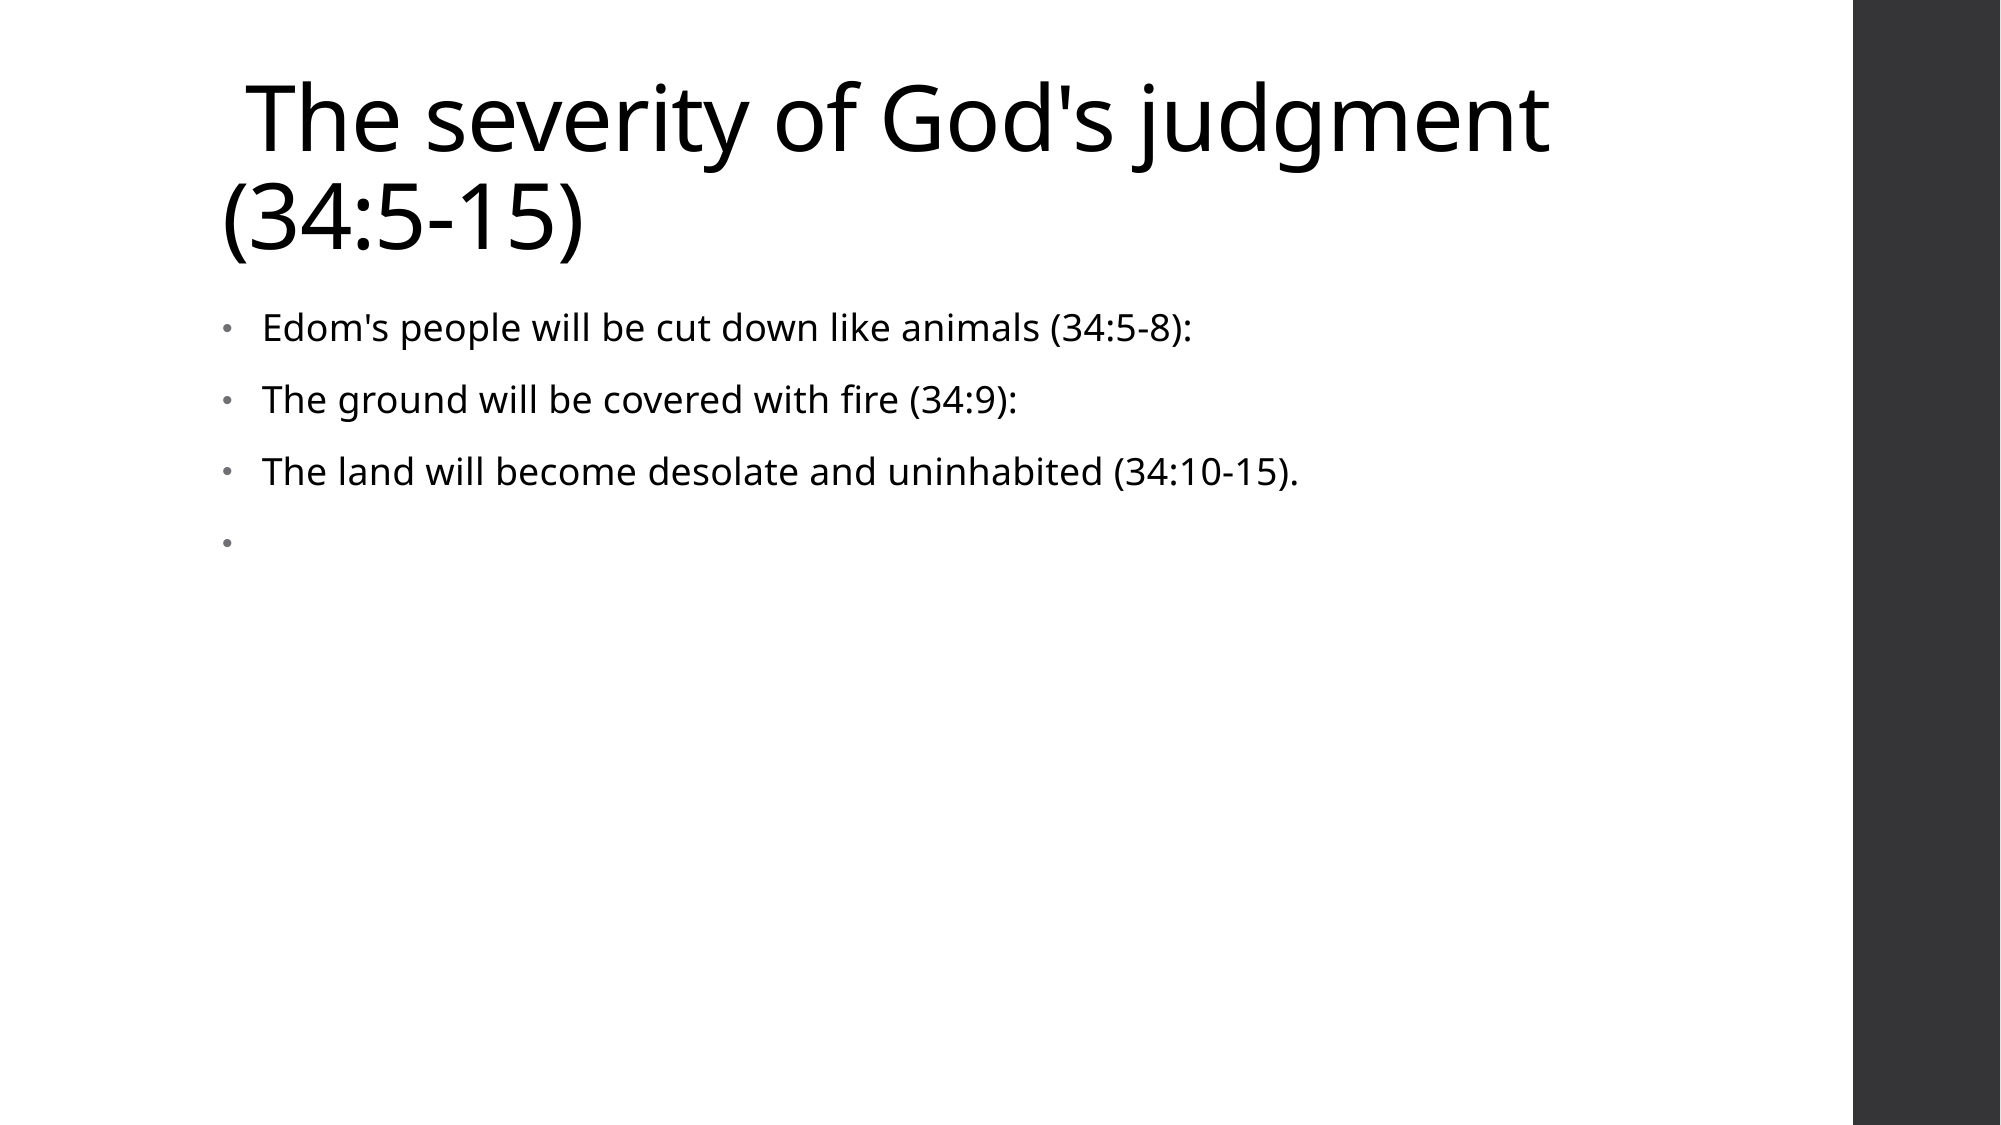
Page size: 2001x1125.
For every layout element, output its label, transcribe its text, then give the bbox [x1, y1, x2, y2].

list Edom's people will be cut down like animals (34:5-8): The ground will be covered with fire (34:9): The land will become desolate and uninhabited (34:10-15). [206, 299, 1617, 1014]
title The severity of God's judgment (34:5-15) [206, 60, 1797, 278]
